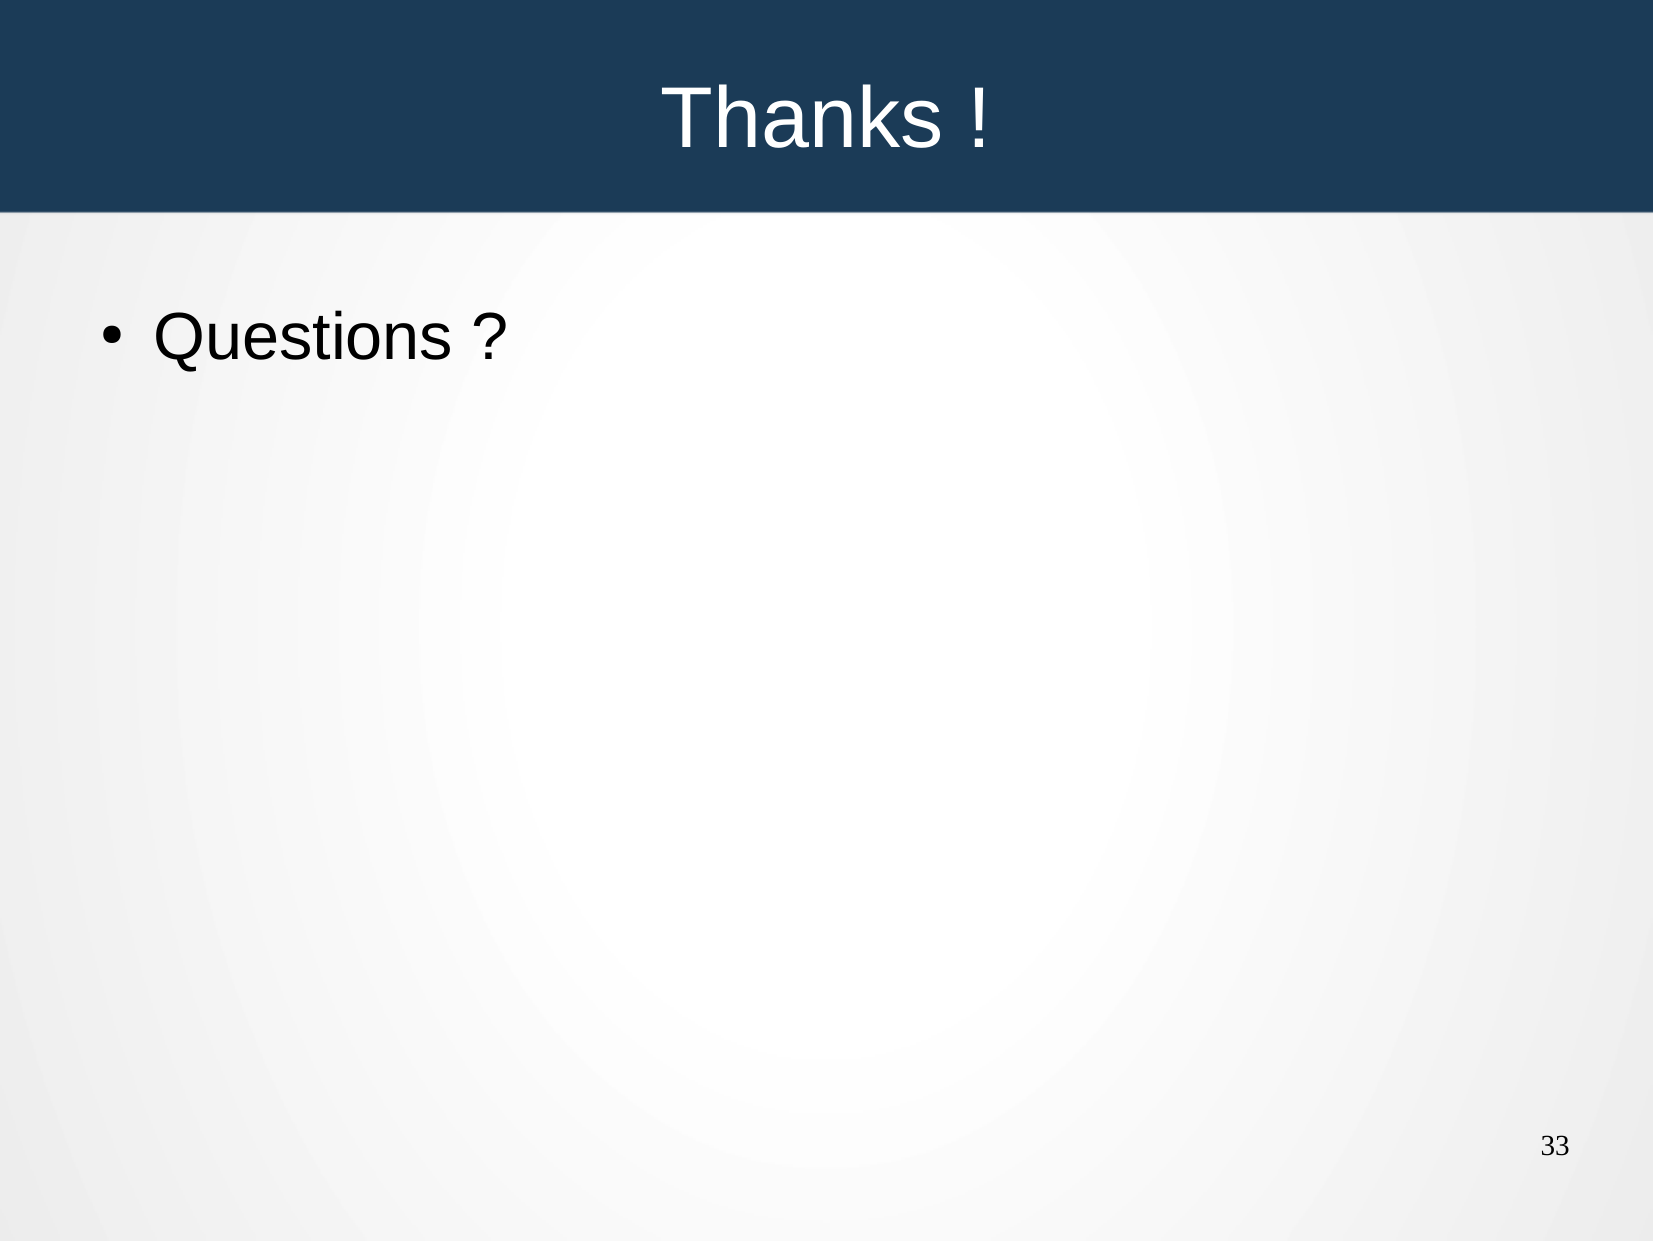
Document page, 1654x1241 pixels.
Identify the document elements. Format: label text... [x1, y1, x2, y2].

title Thanks ! [82, 47, 1571, 189]
picture [0, 0, 1653, 1241]
list Questions ? [82, 299, 1571, 1019]
